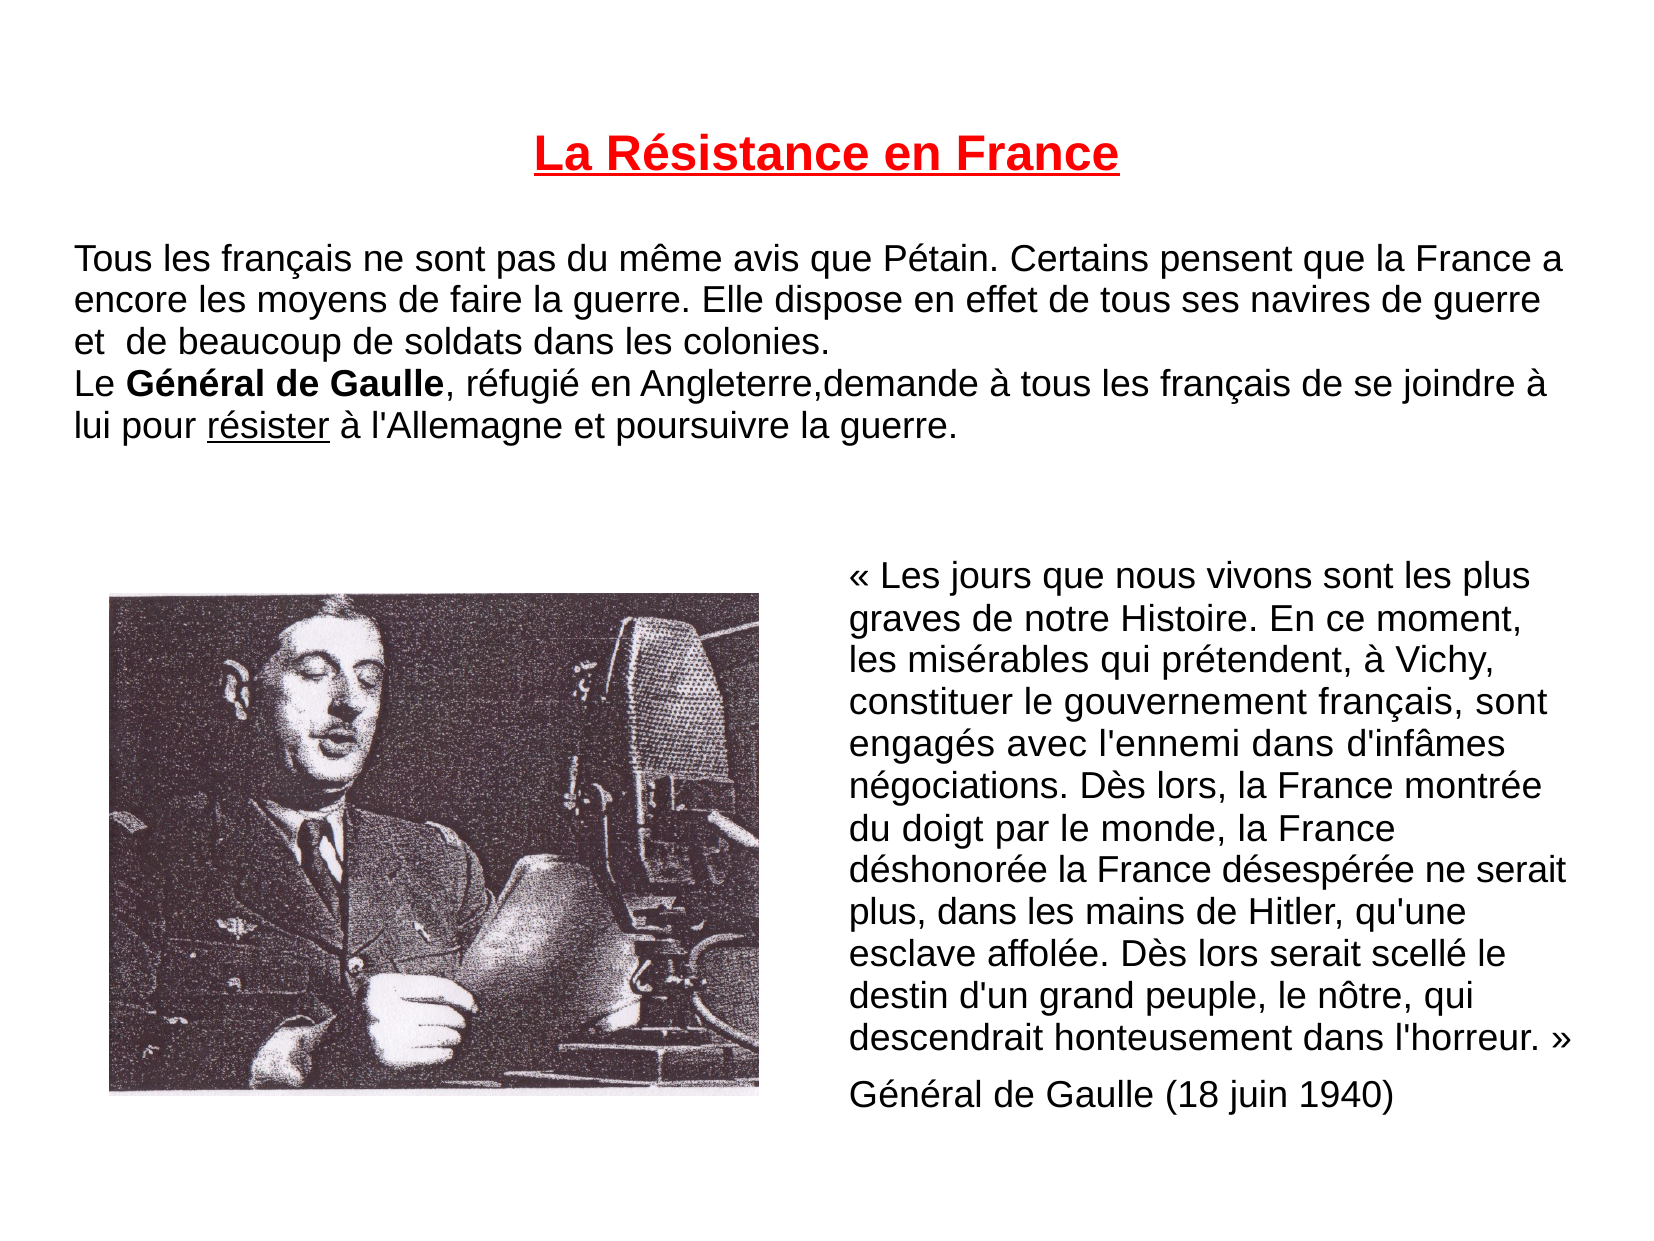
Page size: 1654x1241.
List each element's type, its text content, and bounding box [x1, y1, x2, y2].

text_box « Les jours que nous vivons sont les plus graves de notre Histoire. En ce moment, les misérables qui prétendent, à Vichy, constituer le gouvernement français, sont engagés avec l'ennemi dans d'infâmes négociations. Dès lors, la France montrée du doigt par le monde, la France déshonorée la France désespérée ne serait plus, dans les mains de Hitler, qu'une esclave affolée. Dès lors serait scellé le destin d'un grand peuple, le nôtre, qui descendrait honteusement dans l'horreur. » Général de Gaulle (18 juin 1940) [826, 547, 1625, 1182]
picture [109, 593, 759, 1096]
text_box La Résistance en France Tous les français ne sont pas du même avis que Pétain. Certains pensent que la France a encore les moyens de faire la guerre. Elle dispose en effet de tous ses navires de guerre et de beaucoup de soldats dans les colonies. Le Général de Gaulle, réfugié en Angleterre,demande à tous les français de se joindre à lui pour résister à l'Allemagne et poursuivre la guerre. [59, 118, 1595, 459]
